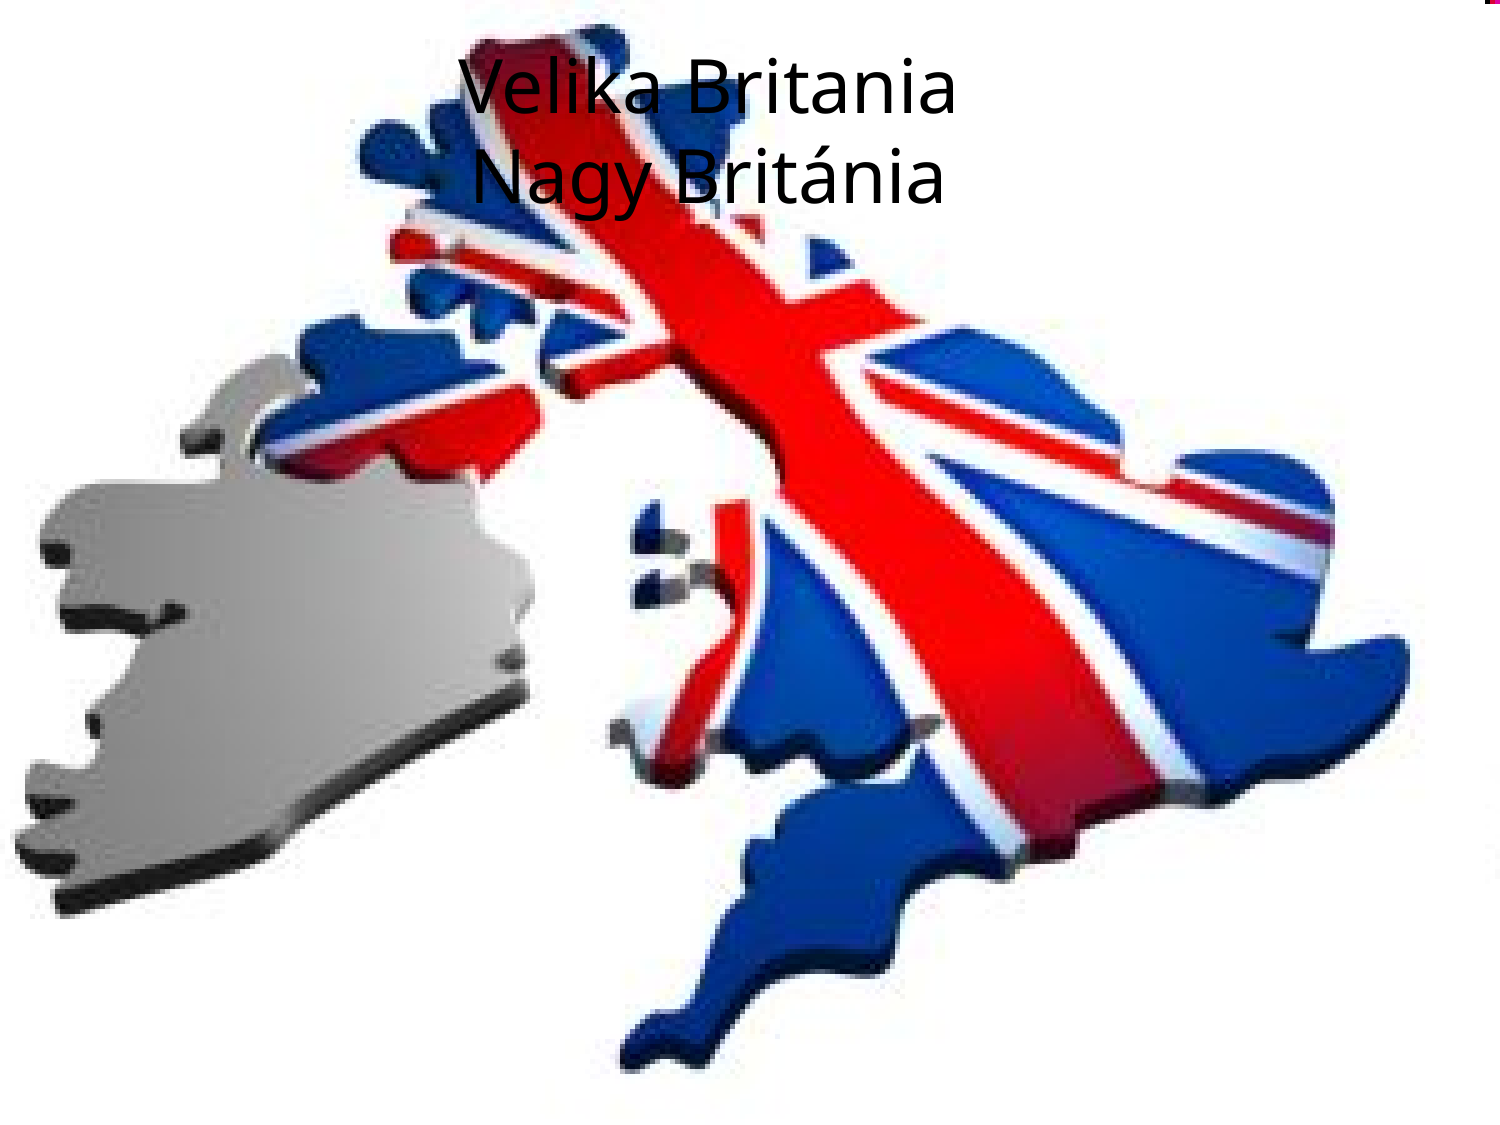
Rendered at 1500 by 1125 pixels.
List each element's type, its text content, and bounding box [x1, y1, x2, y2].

text_box Velika Britania Nagy Británia [383, 31, 1034, 421]
picture [0, 0, 1500, 1125]
